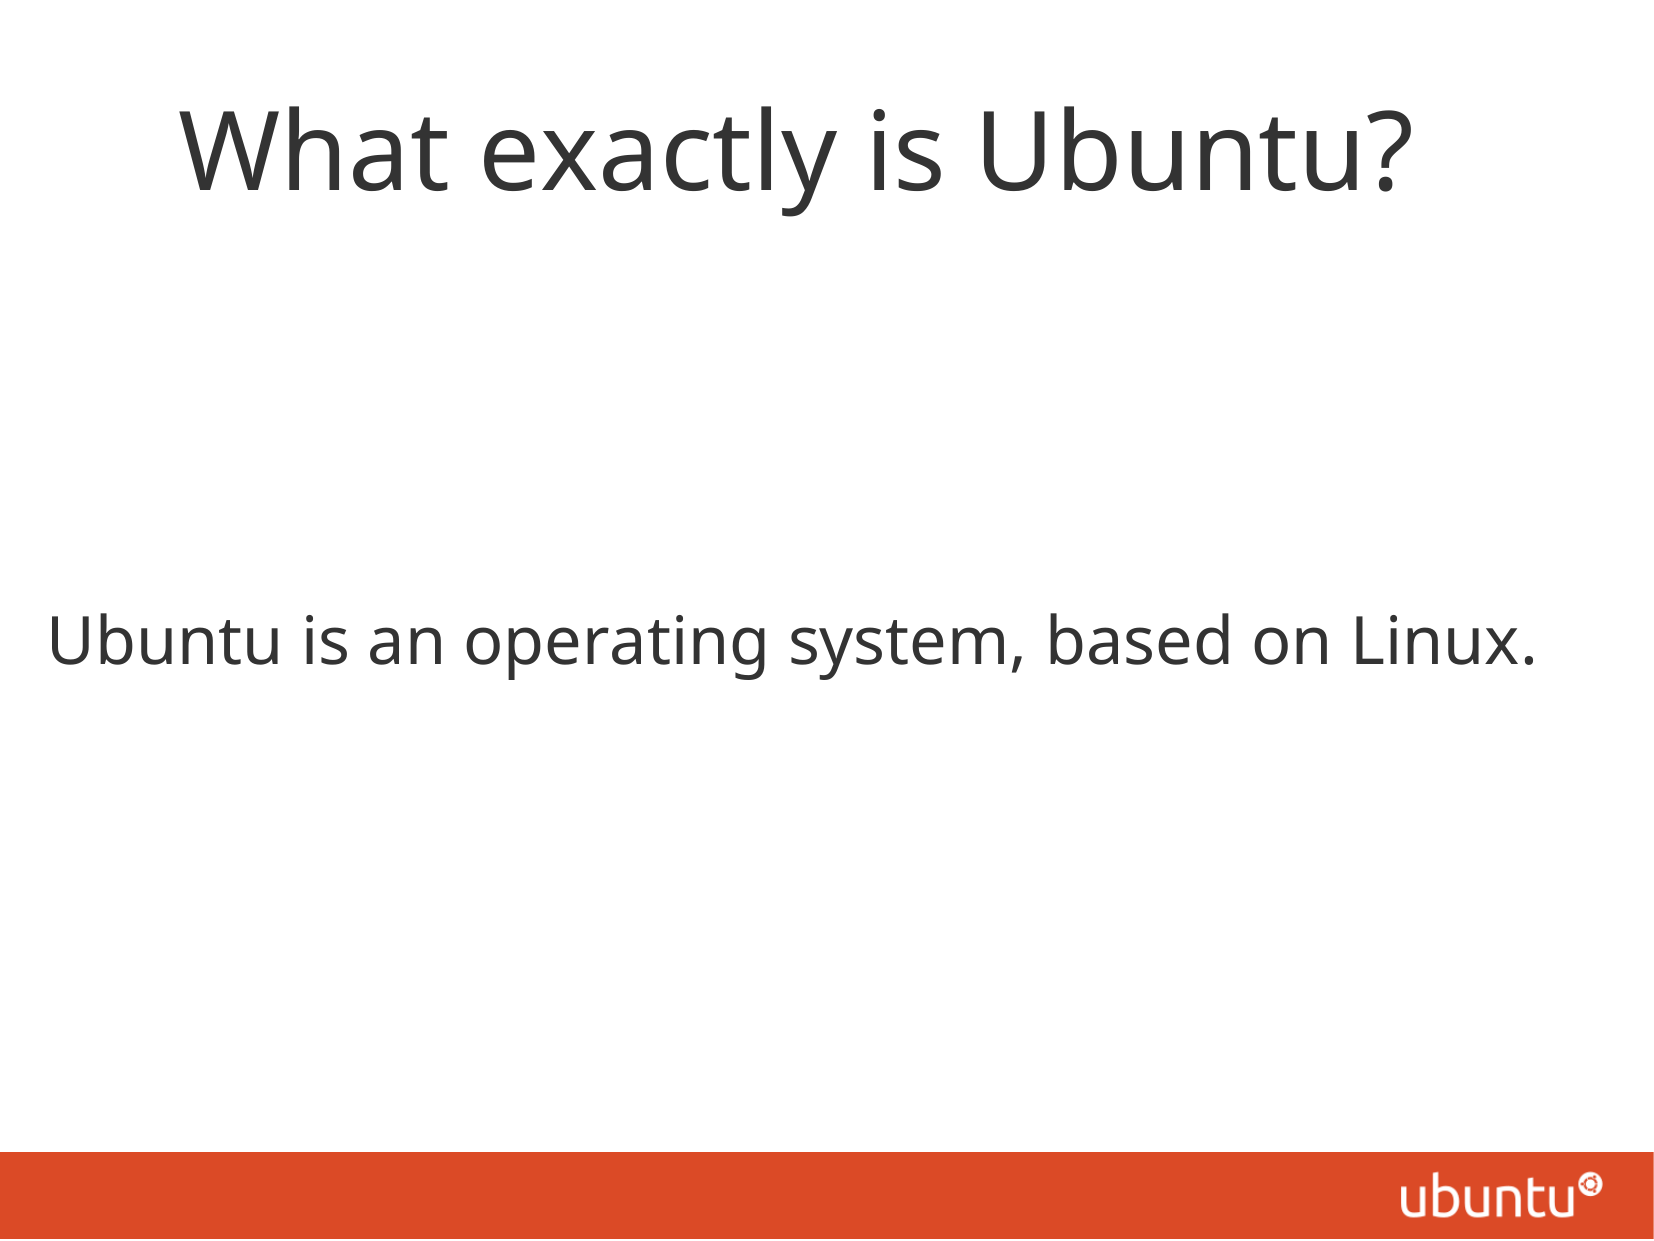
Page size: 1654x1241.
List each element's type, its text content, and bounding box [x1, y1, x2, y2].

list Ubuntu is an operating system, based on Linux. [37, 268, 1549, 1088]
picture [0, 1152, 1654, 1239]
title What exactly is Ubuntu? [18, 47, 1576, 263]
